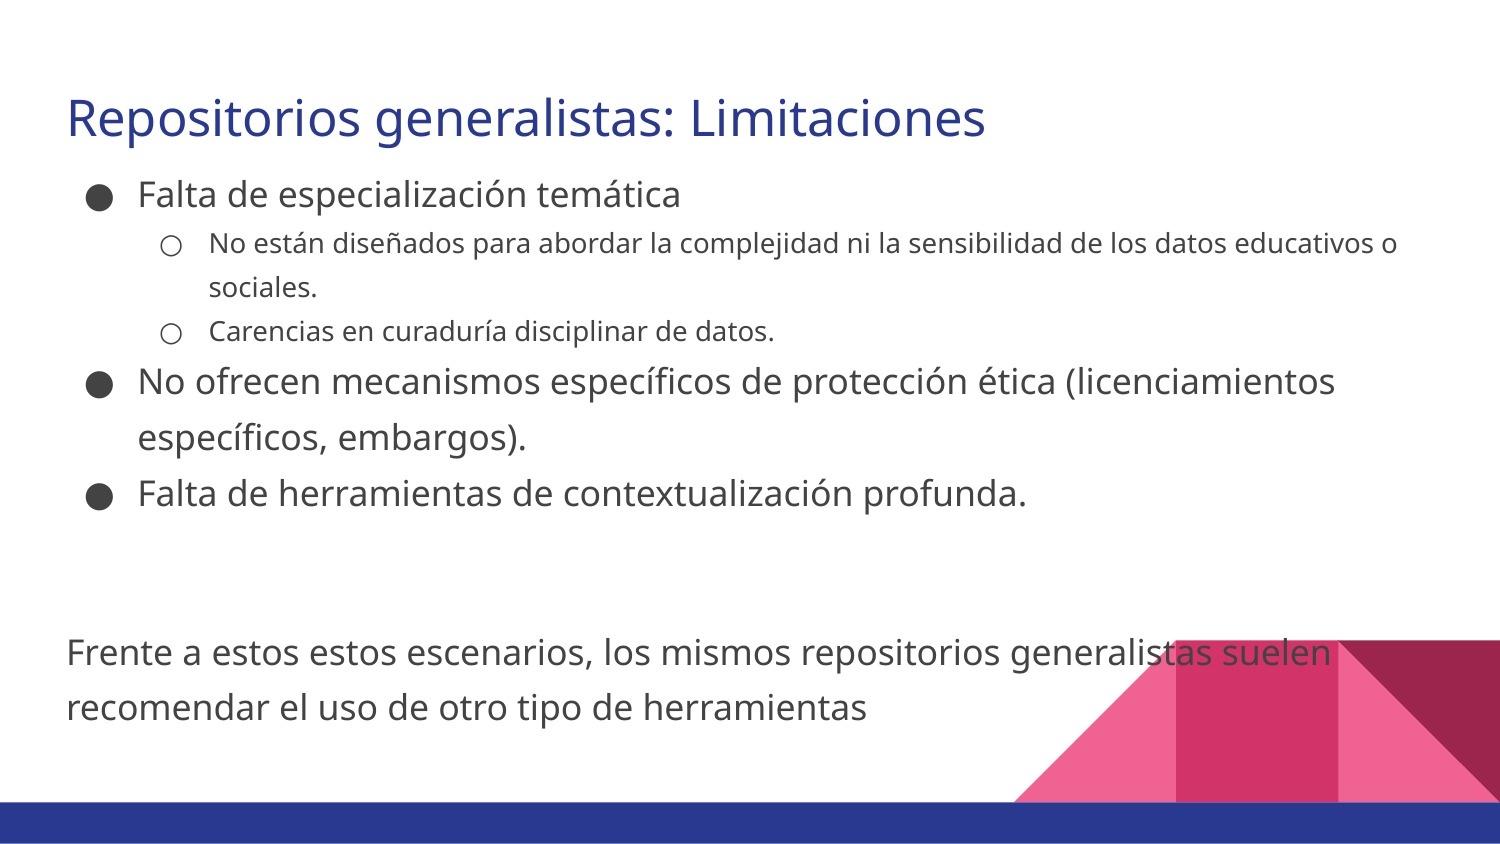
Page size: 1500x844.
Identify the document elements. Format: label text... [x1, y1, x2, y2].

list Falta de especialización temática No están diseñados para abordar la complejidad ni la sensibilidad de los datos educativos o sociales. Carencias en curaduría disciplinar de datos. No ofrecen mecanismos específicos de protección ética (licenciamientos específicos, embargos). Falta de herramientas de contextualización profunda. Frente a estos estos escenarios, los mismos repositorios generalistas suelen recomendar el uso de otro tipo de herramientas [51, 147, 1449, 750]
title Repositorios generalistas: Limitaciones [51, 67, 1449, 147]
